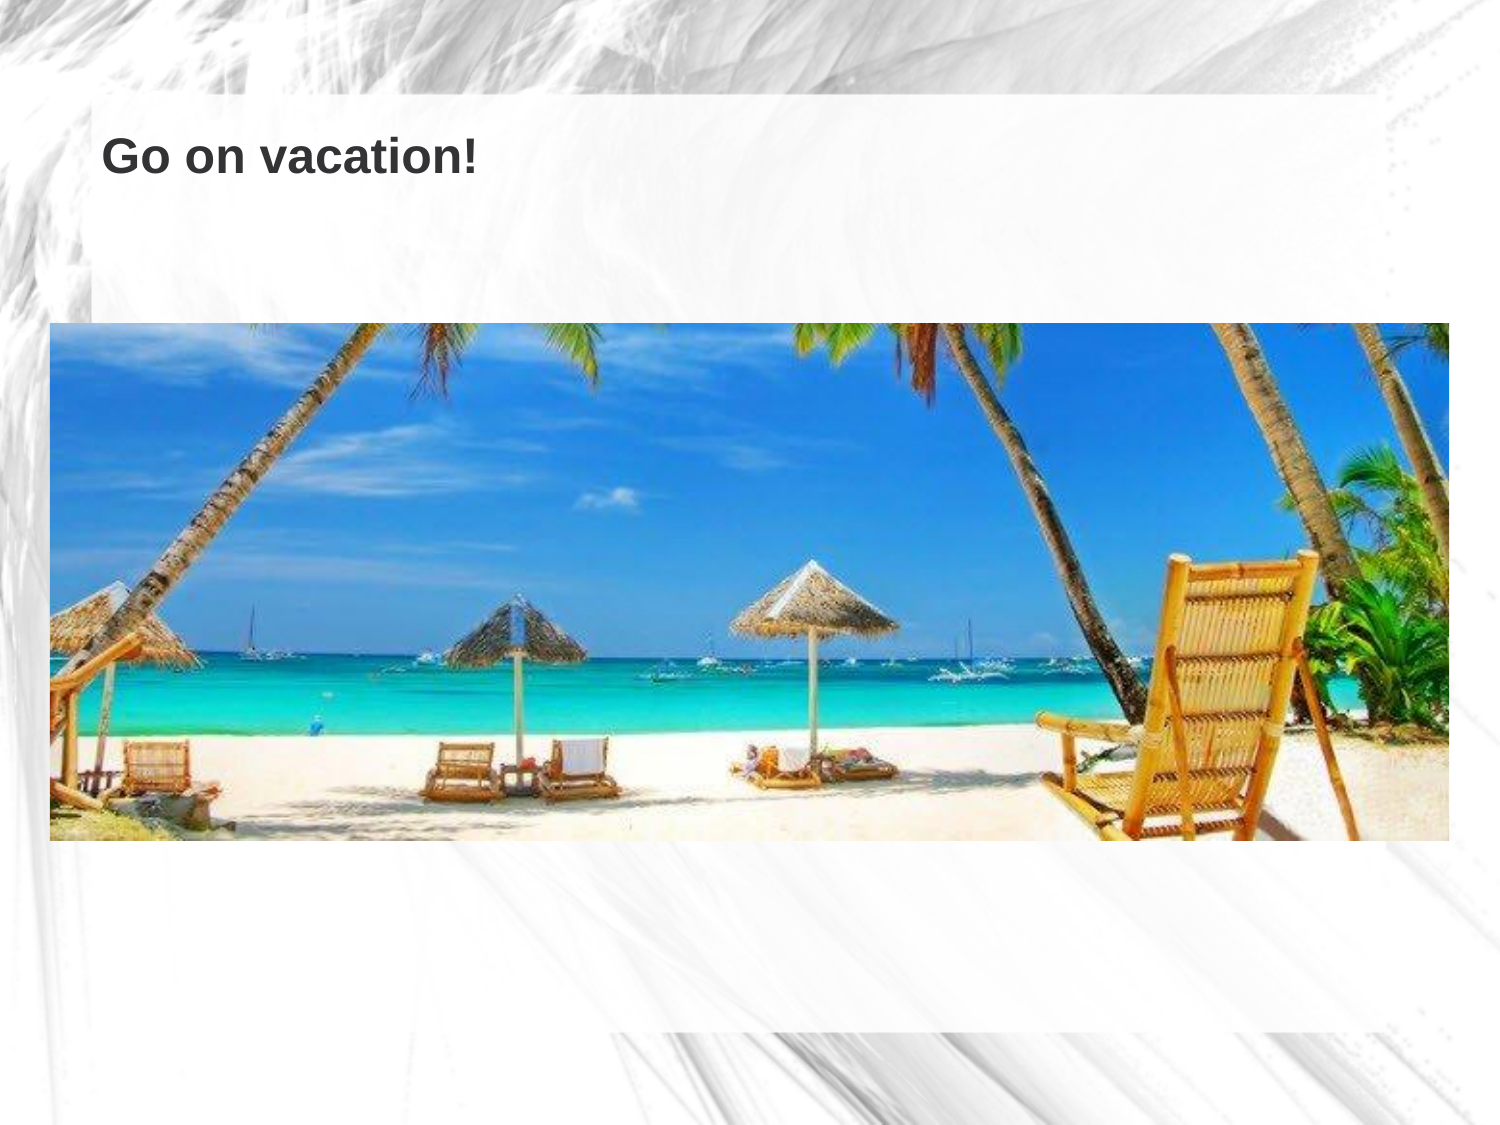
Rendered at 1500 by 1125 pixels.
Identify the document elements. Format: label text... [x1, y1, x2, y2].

text_box [49, 323, 1450, 841]
picture [0, 0, 1500, 1125]
title Go on vacation! [61, 108, 1412, 207]
